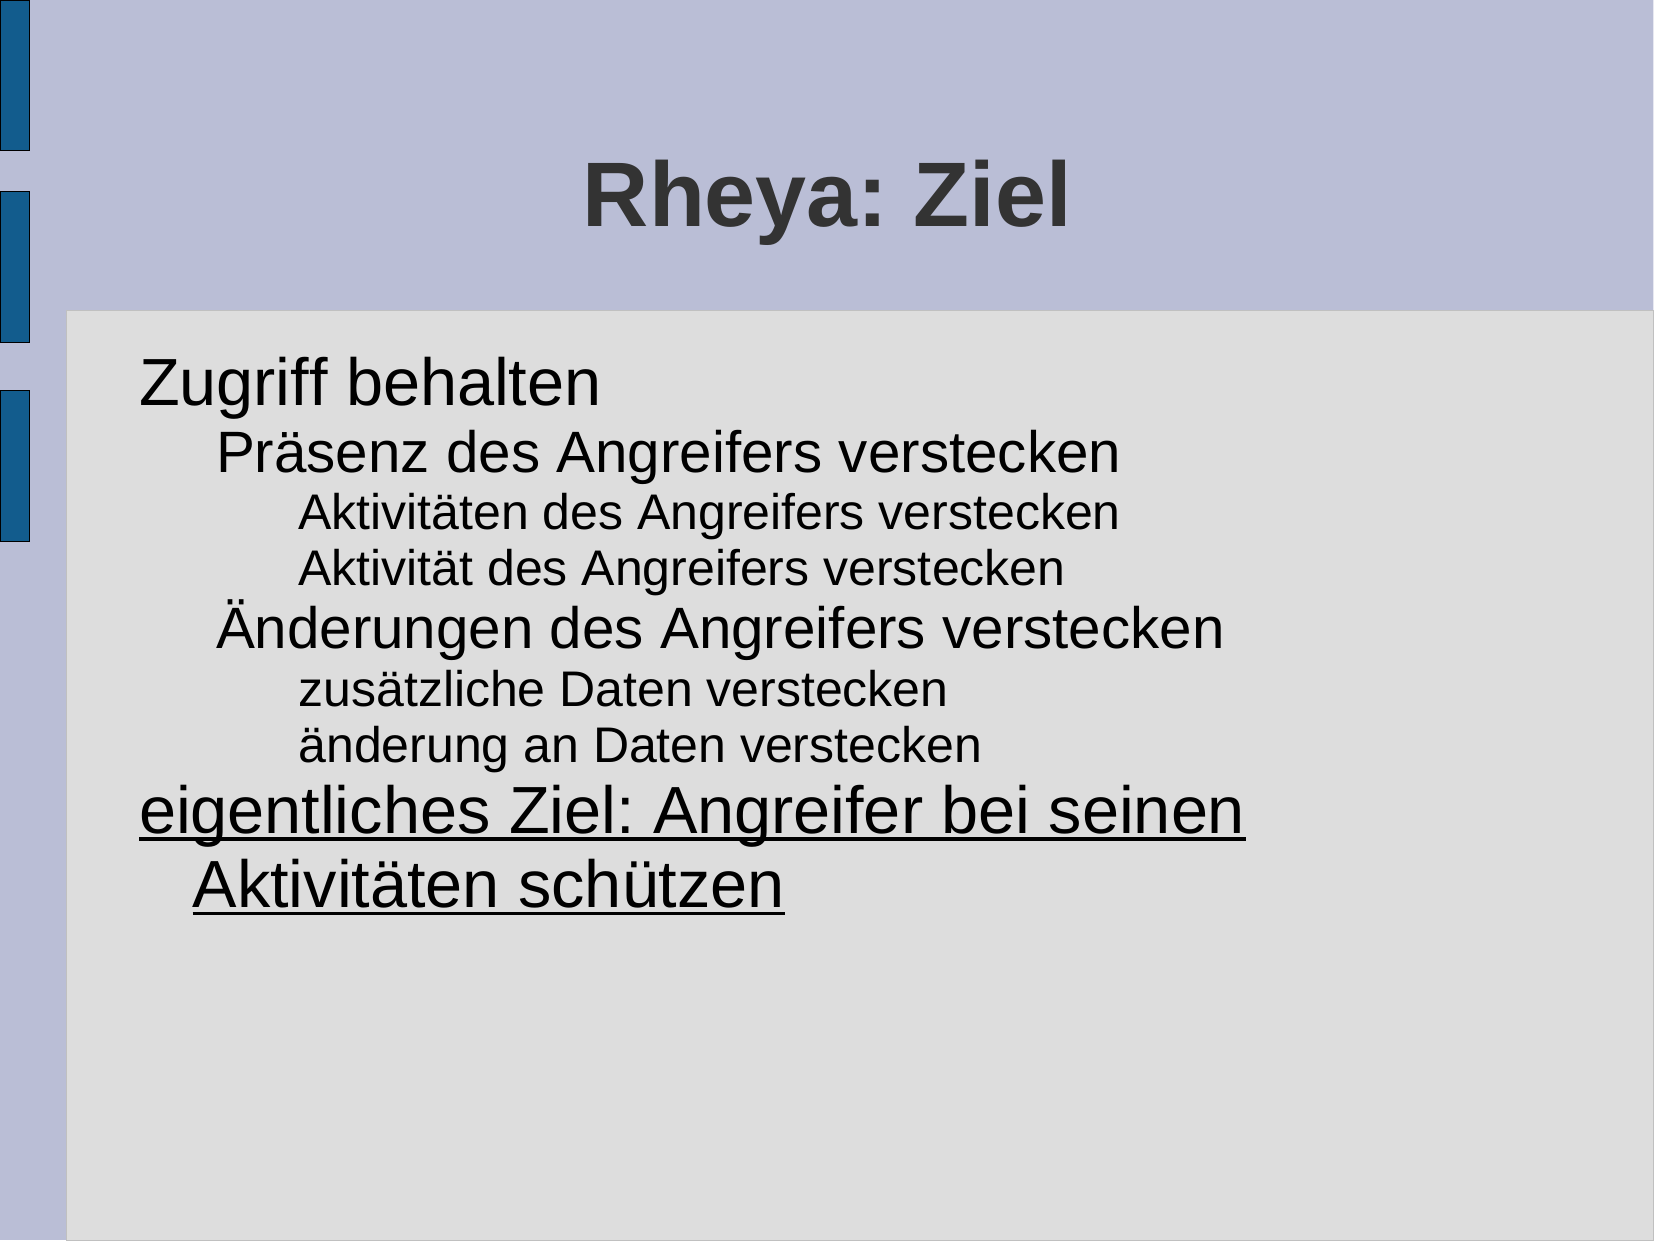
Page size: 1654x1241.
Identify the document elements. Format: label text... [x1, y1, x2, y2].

title Rheya: Ziel [121, 91, 1534, 299]
list Zugriff behalten Präsenz des Angreifers verstecken Aktivitäten des Angreifers verstecken Aktivität des Angreifers verstecken Änderungen des Angreifers verstecken zusätzliche Daten verstecken änderung an Daten verstecken eigentliches Ziel: Angreifer bei seinen Aktivitäten schützen [121, 344, 1534, 1127]
